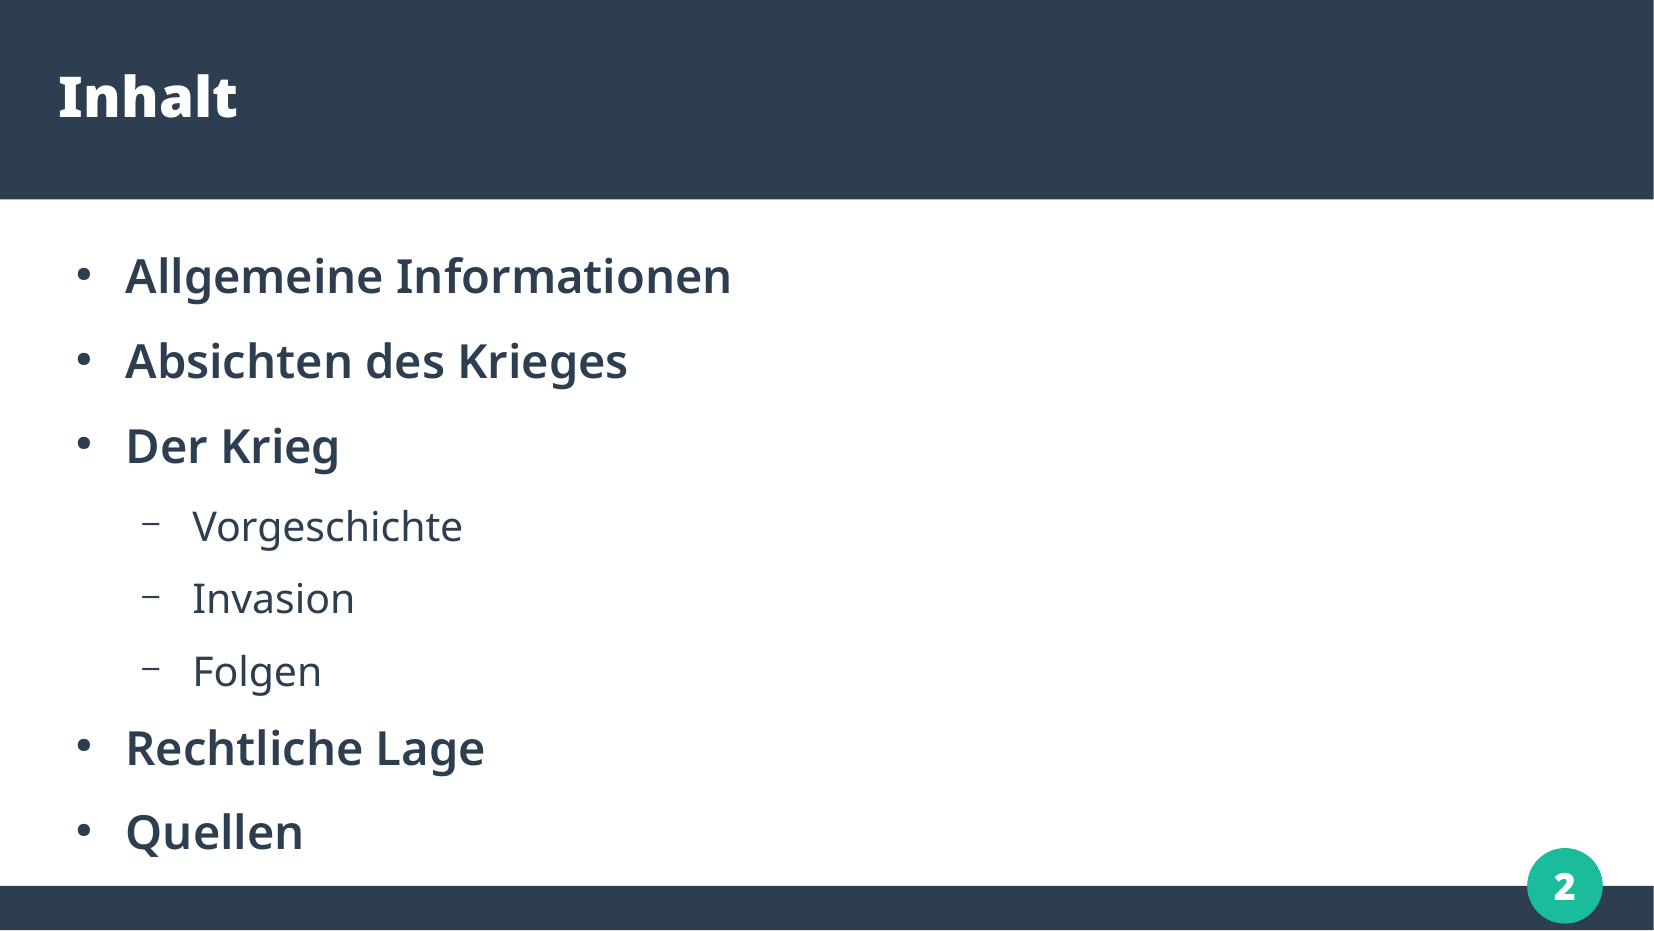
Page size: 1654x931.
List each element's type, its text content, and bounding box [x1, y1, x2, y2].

list Allgemeine Informationen Absichten des Krieges Der Krieg Vorgeschichte Invasion Folgen Rechtliche Lage Quellen [59, 243, 1595, 864]
title Inhalt [59, 37, 1595, 155]
